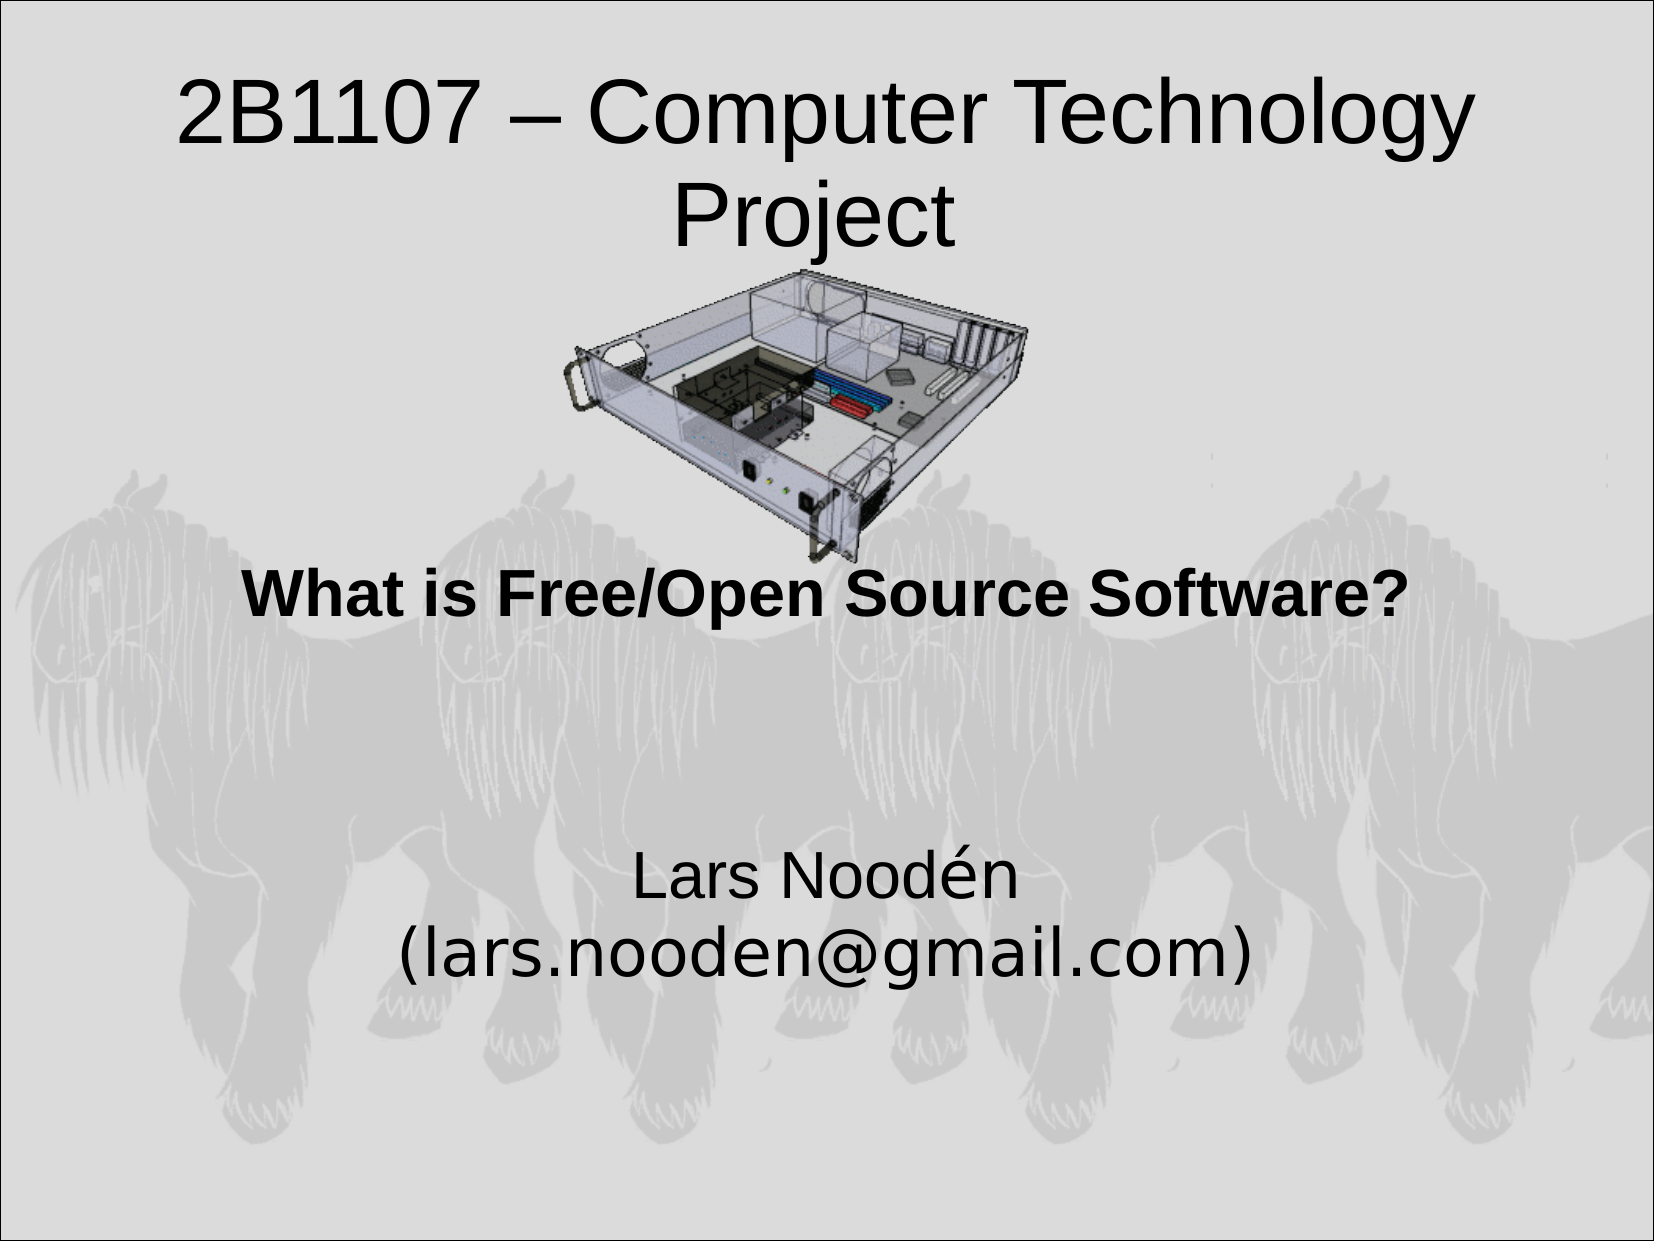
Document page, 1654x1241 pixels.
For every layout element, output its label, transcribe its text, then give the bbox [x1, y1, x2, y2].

subtitle What is Free/Open Source Software? Lars Noodén (lars.nooden@gmail.com) [82, 290, 1571, 1109]
title 2B1107 – Computer Technology Project [82, 49, 1571, 278]
picture [562, 278, 1032, 290]
